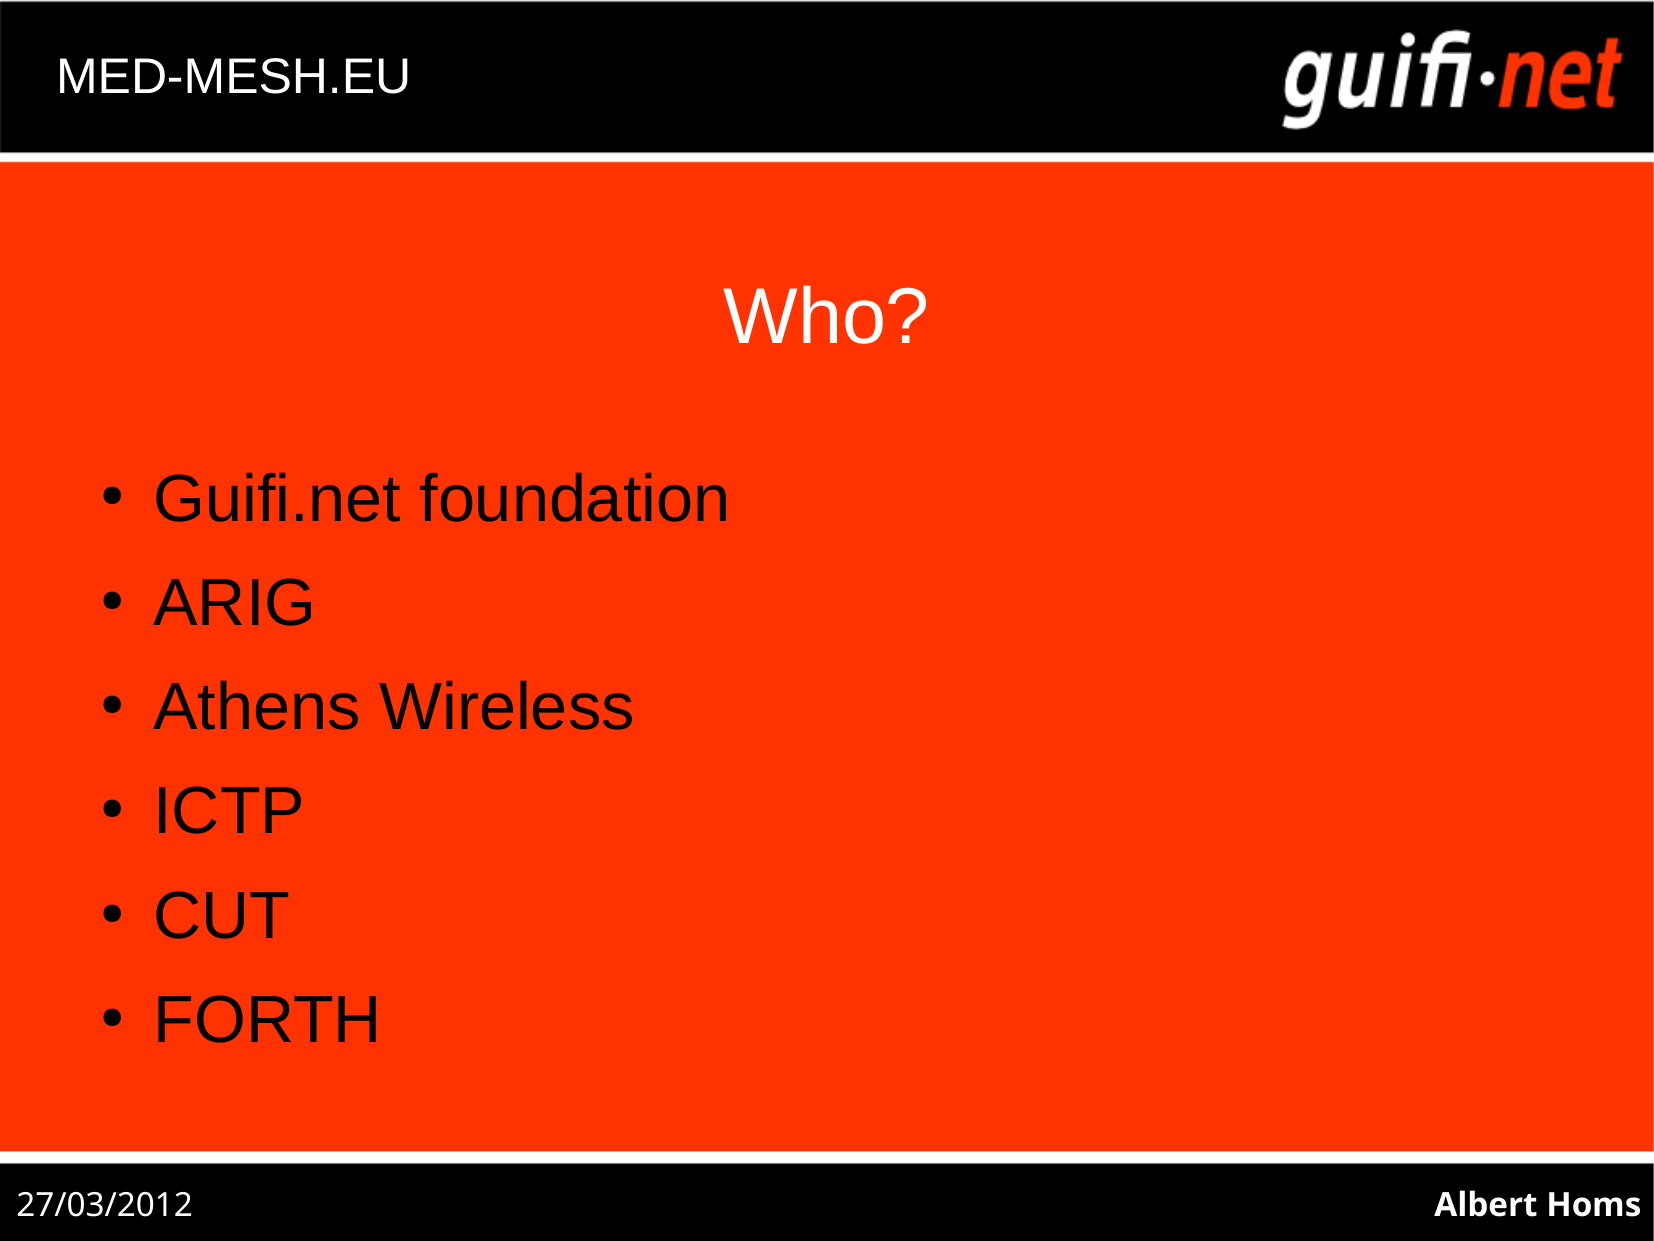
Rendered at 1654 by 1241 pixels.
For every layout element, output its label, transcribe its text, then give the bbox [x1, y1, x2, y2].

picture [0, 0, 1654, 1241]
list Guifi.net foundation ARIG Athens Wireless ICTP CUT FORTH [82, 460, 1571, 1241]
title Who? [82, 212, 1571, 420]
picture [71, 1194, 80, 1214]
